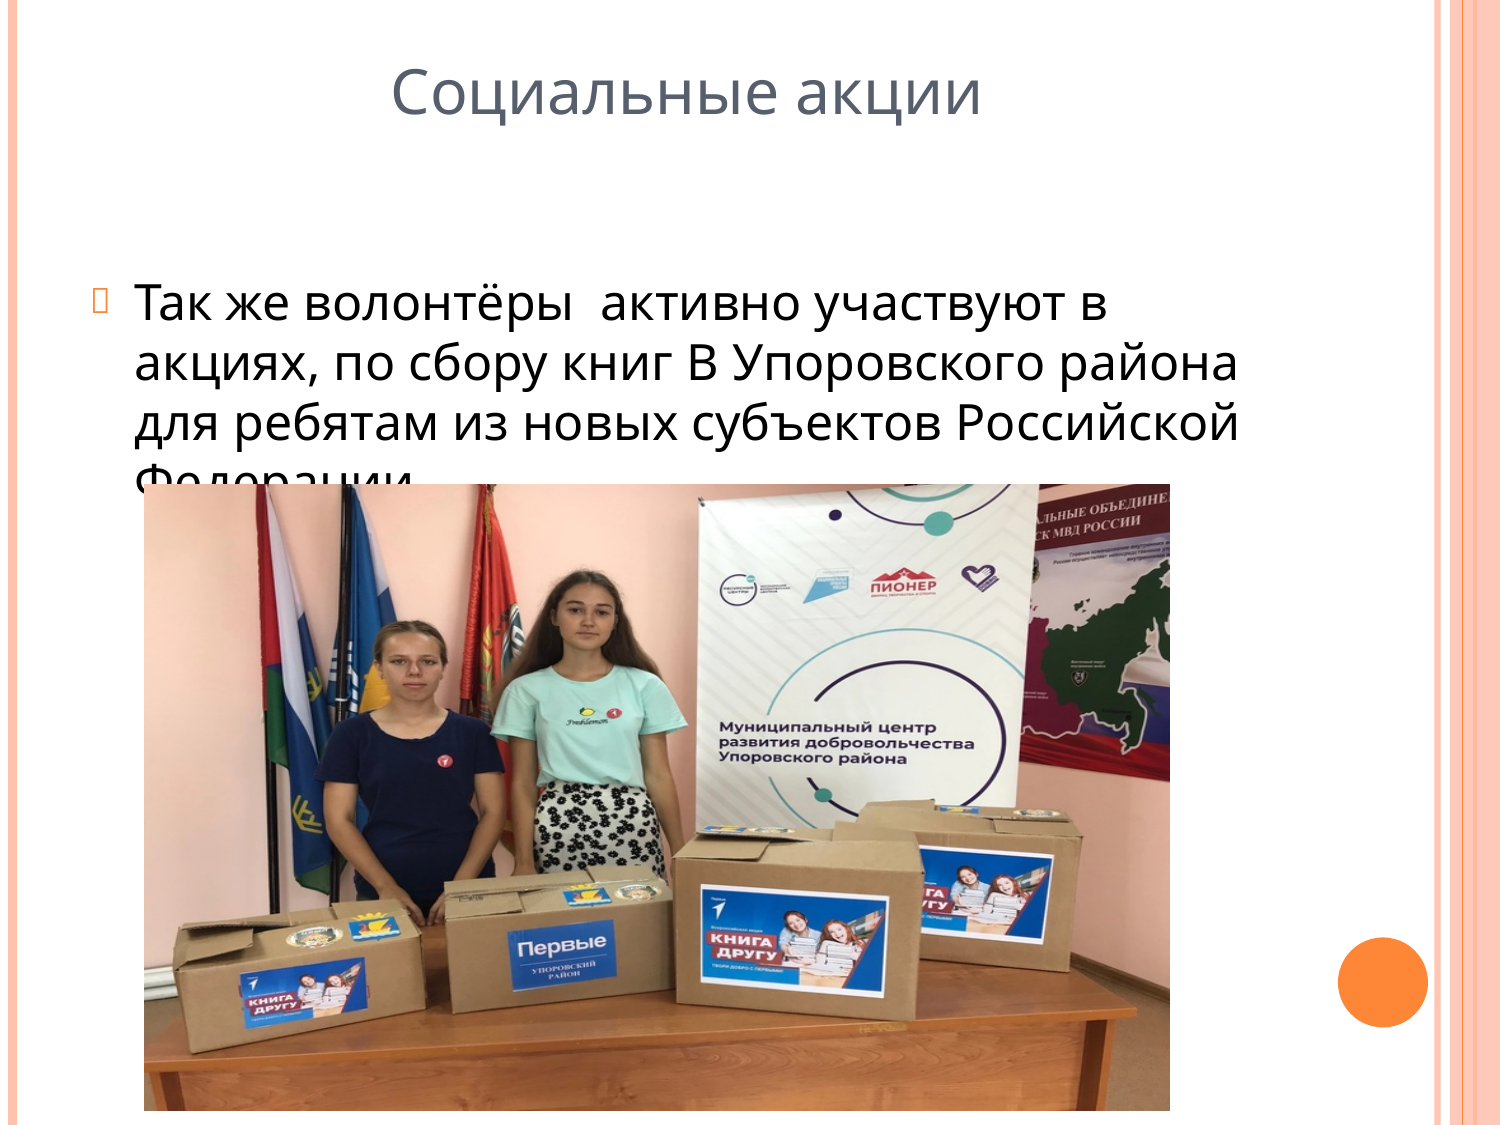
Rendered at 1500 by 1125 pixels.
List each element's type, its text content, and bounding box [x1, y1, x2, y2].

list Так же волонтёры активно участвуют в акциях, по сбору книг В Упоровского района для ребятам из новых субъектов Российской Федерации. [75, 262, 1300, 1062]
title Социальные акции [75, 45, 1300, 233]
picture [144, 484, 1170, 1111]
